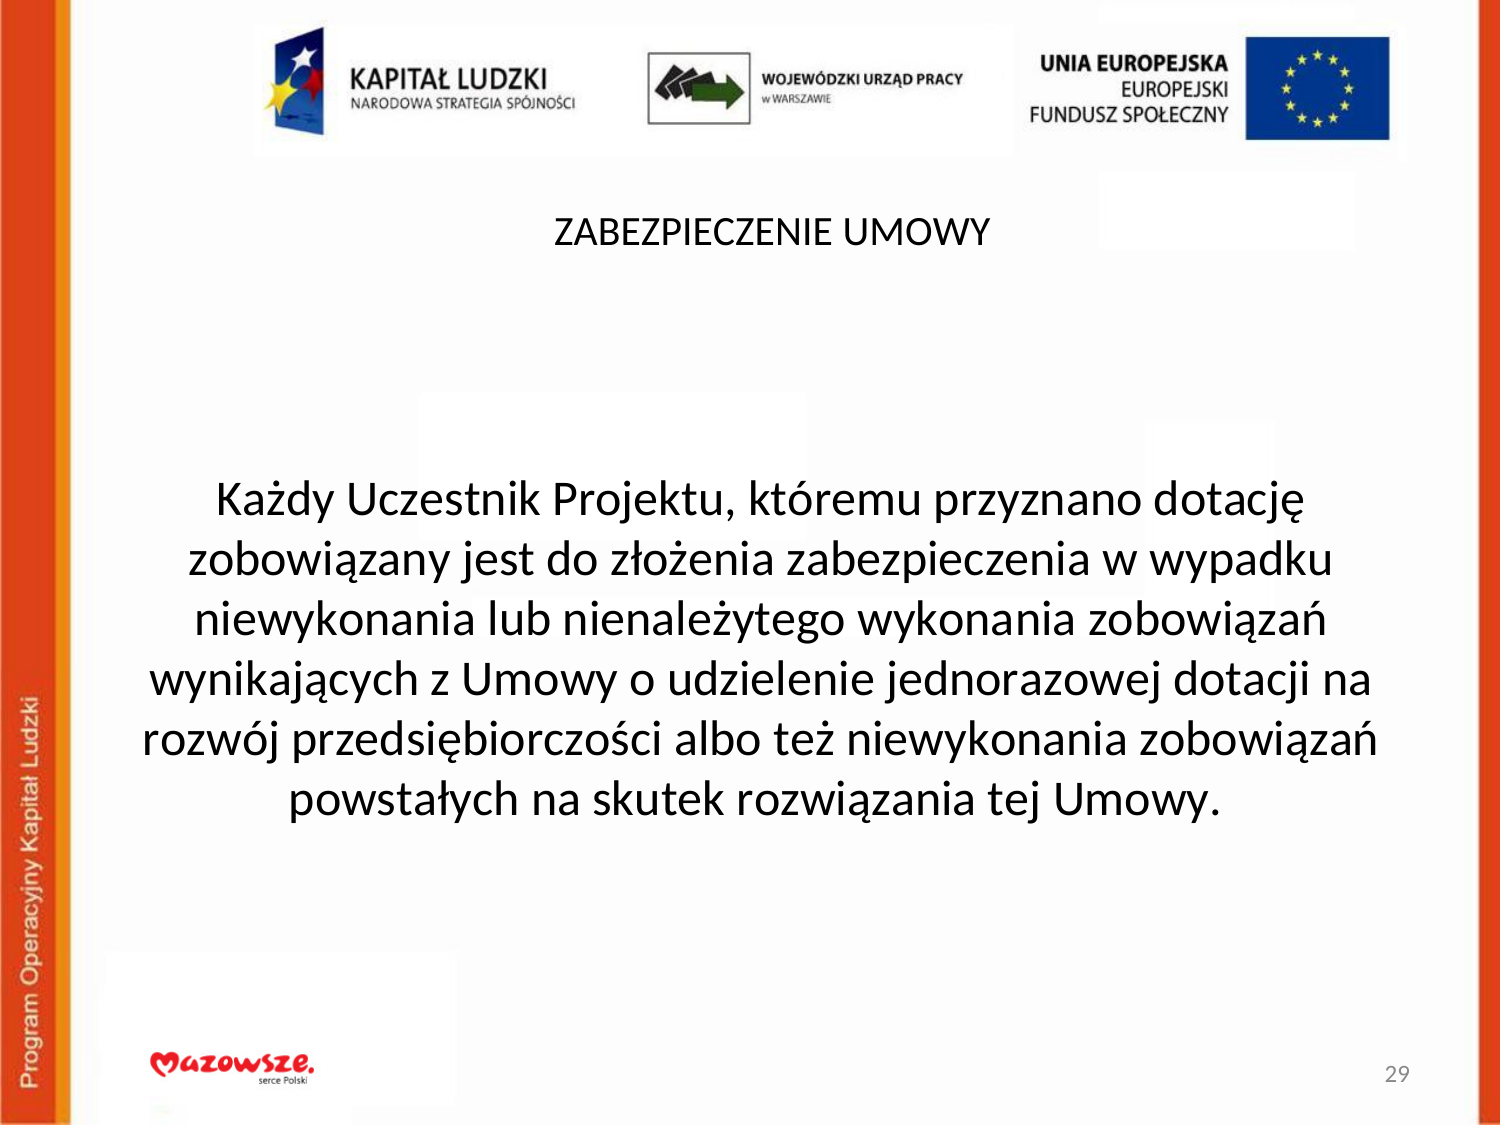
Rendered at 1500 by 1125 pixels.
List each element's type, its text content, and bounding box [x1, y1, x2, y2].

title Każdy Uczestnik Projektu, któremu przyznano dotację zobowiązany jest do złożenia zabezpieczenia w wypadku niewykonania lub nienależytego wykonania zobowiązań wynikających z Umowy o udzielenie jednorazowej dotacji na rozwój przedsiębiorczości albo też niewykonania zobowiązań powstałych na skutek rozwiązania tej Umowy. [112, 278, 1411, 1012]
text_box <numer> [1074, 1042, 1426, 1103]
picture [0, 0, 1500, 1125]
text_box ZABEZPIECZENIE UMOWY [194, 196, 1351, 256]
